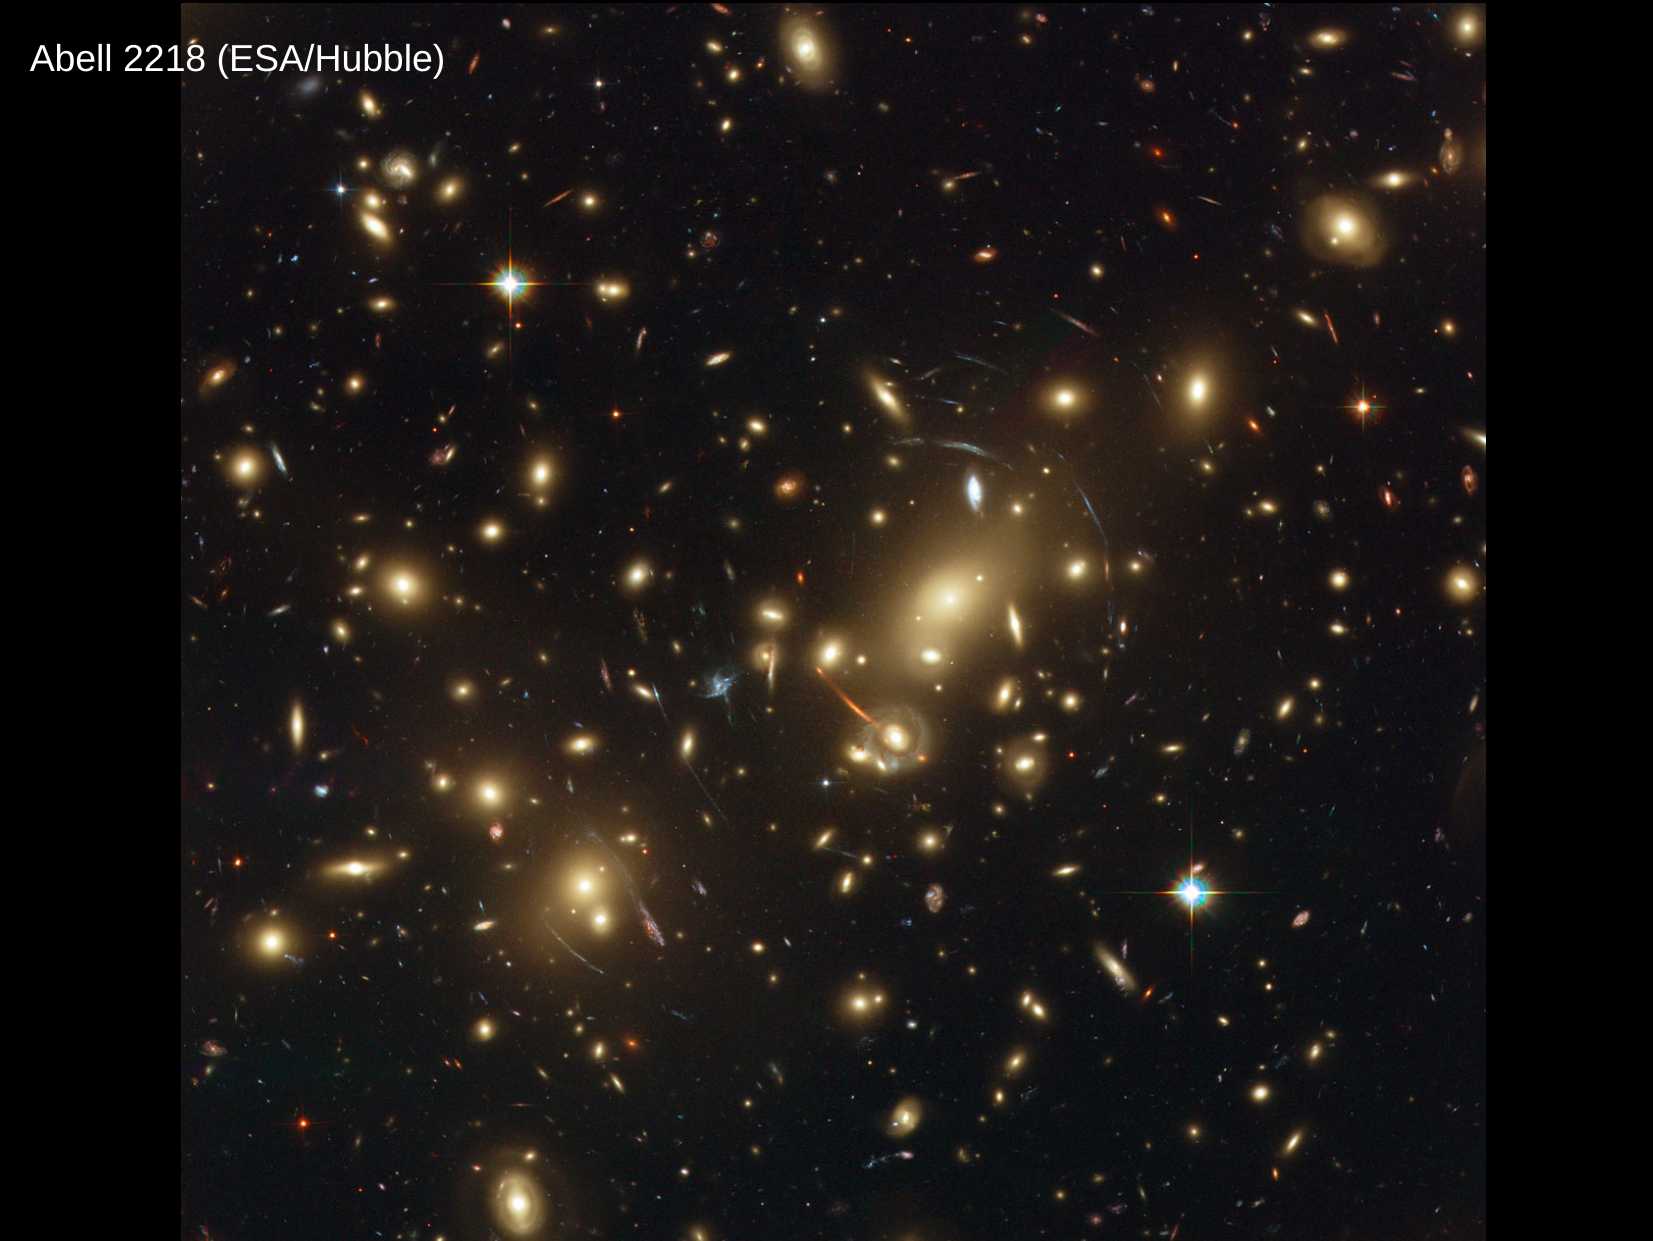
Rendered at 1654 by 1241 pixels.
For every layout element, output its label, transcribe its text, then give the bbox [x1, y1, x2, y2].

picture [181, 3, 1486, 1241]
text_box Abell 2218 (ESA/Hubble) [15, 30, 466, 129]
